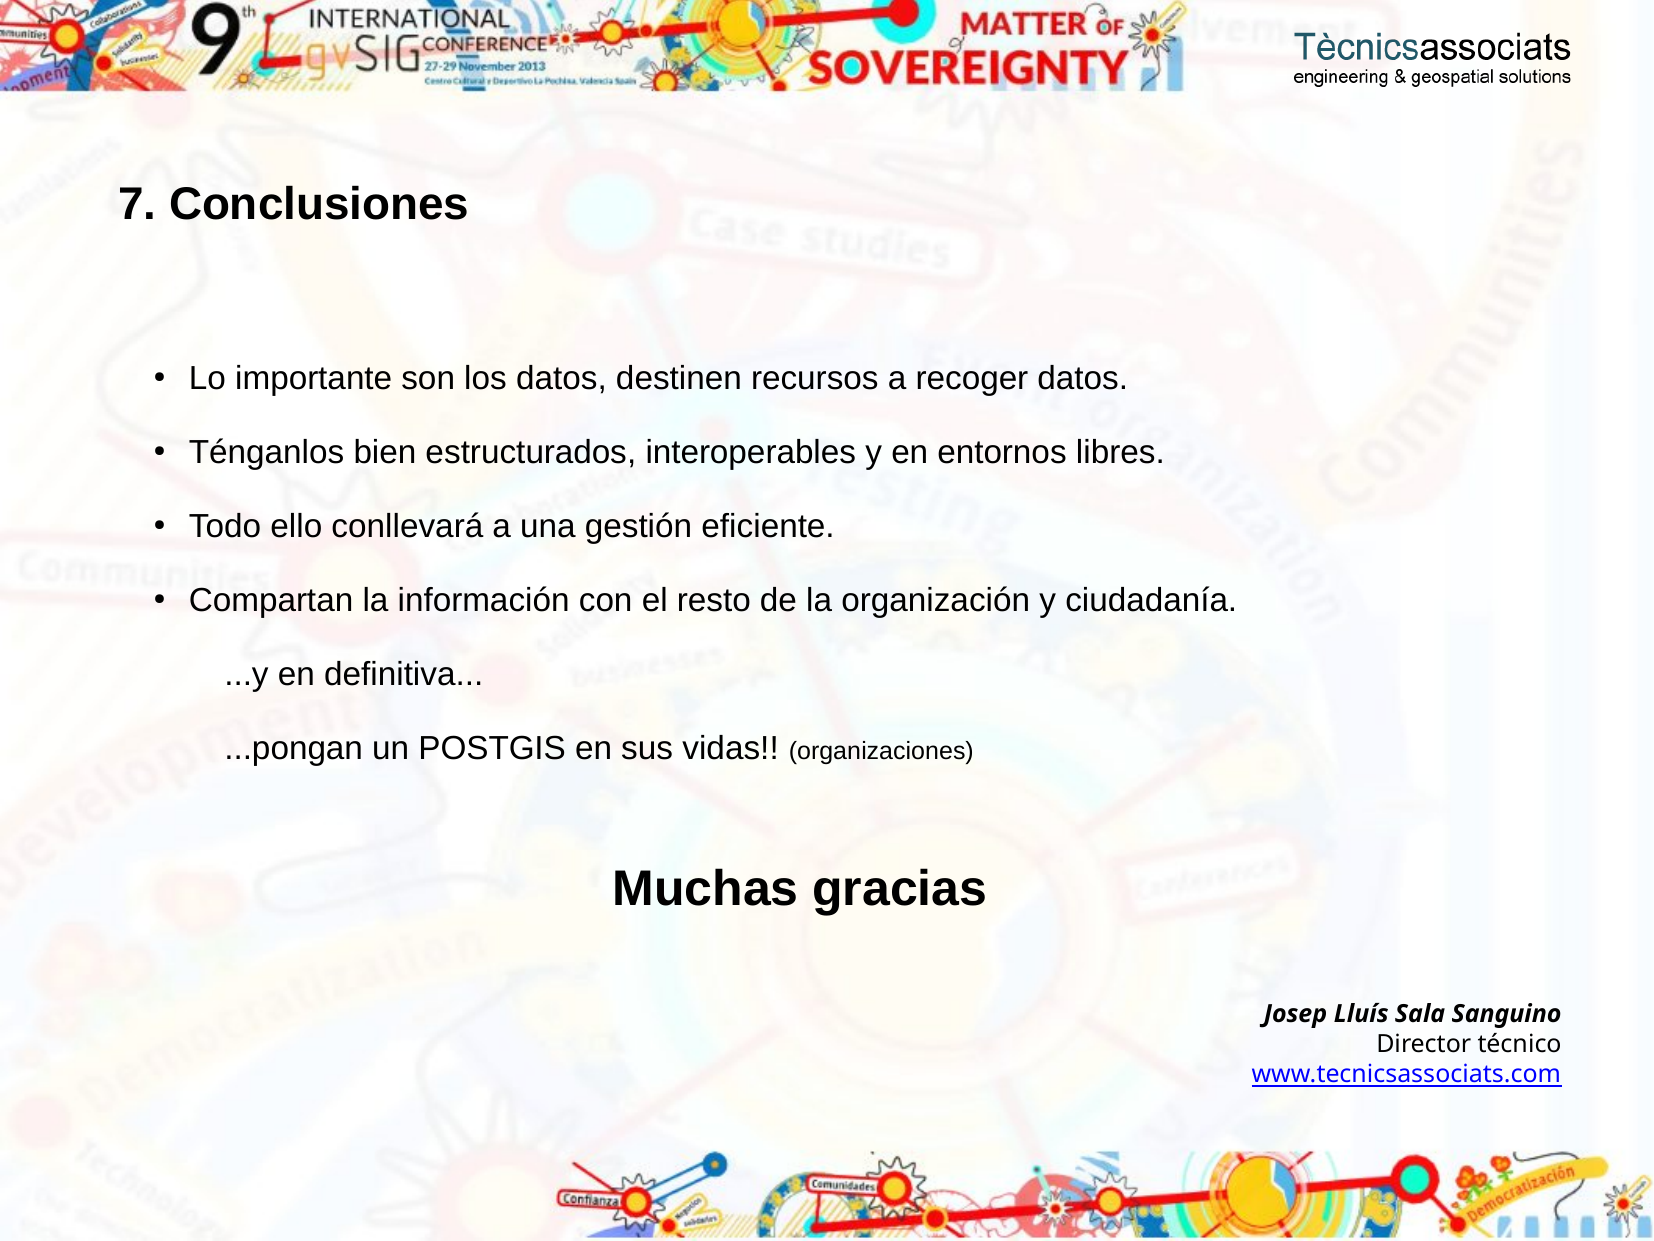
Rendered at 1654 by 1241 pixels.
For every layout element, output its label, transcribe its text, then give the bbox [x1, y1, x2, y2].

text_box Josep Lluís Sala Sanguino Director técnico www.tecnicsassociats.com [1080, 915, 1577, 1182]
picture [0, 0, 1654, 1241]
text_box 7. Conclusiones [118, 177, 1300, 230]
text_box Lo importante son los datos, destinen recursos a recoger datos. Ténganlos bien estructurados, interoperables y en entornos libres. Todo ello conllevará a una gestión eficiente. Compartan la información con el resto de la organización y ciudadanía. ...y en definitiva... ...pongan un POSTGIS en sus vidas!! (organizaciones) [118, 285, 1447, 841]
subtitle Muchas gracias [460, 841, 1140, 1048]
